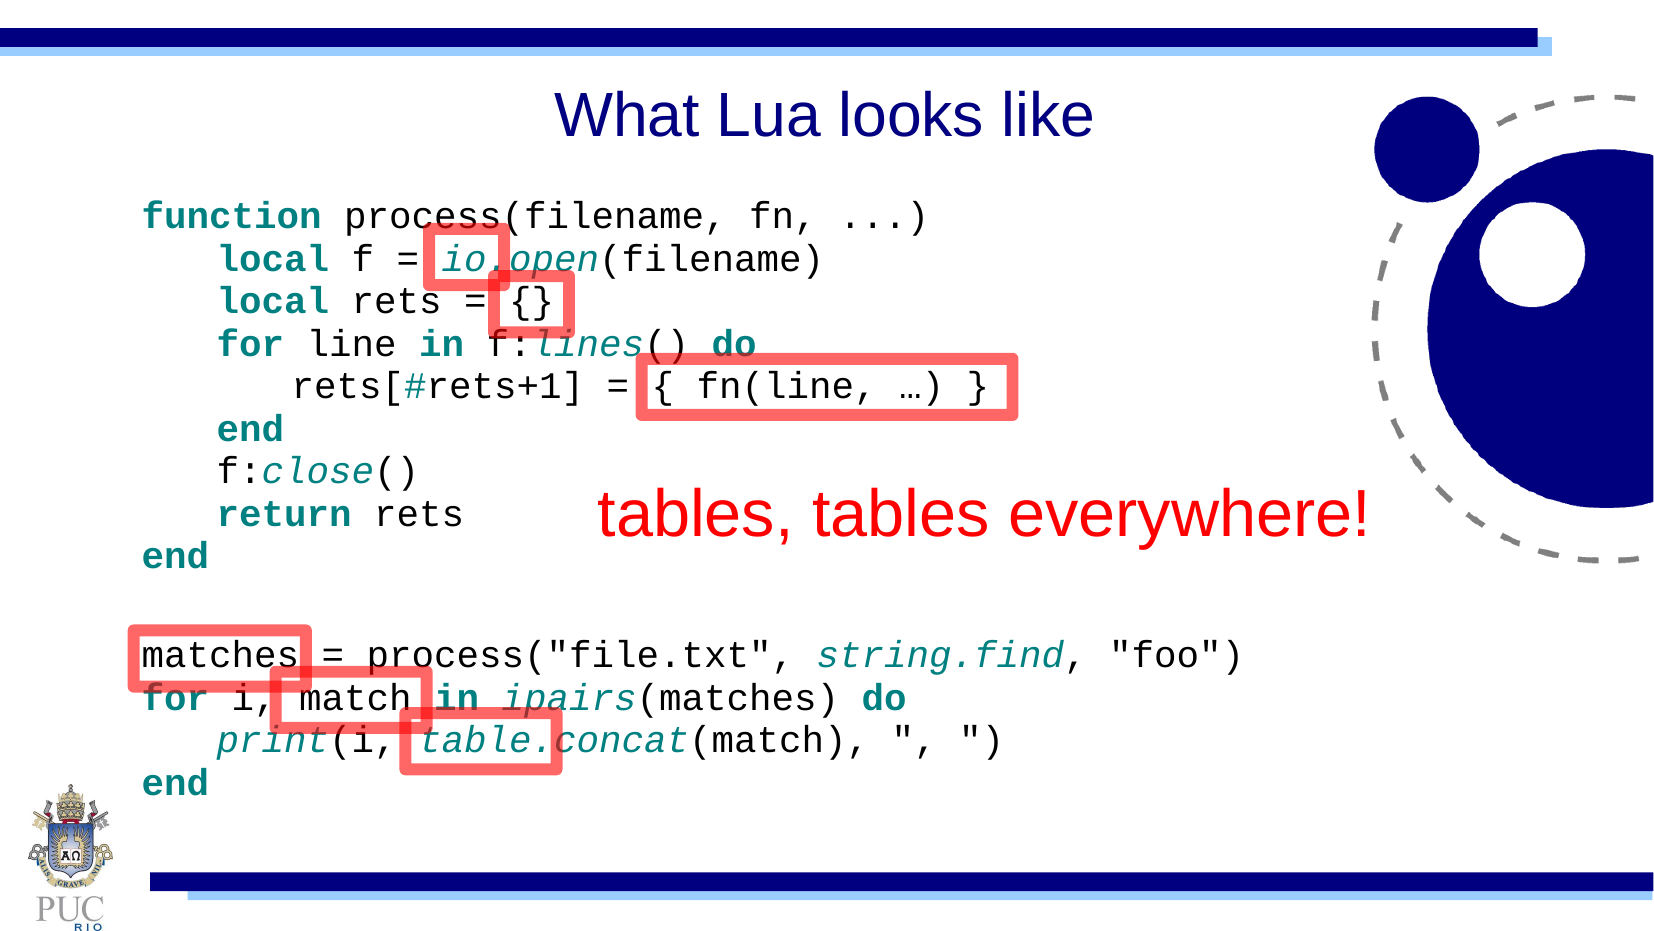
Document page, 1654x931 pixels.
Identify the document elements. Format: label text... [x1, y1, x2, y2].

subtitle function process(filename, fn, ...) local f = io.open(filename) local rets = {} for line in f:lines() do rets[#rets+1] = { fn(line, …) } end f:close() return rets end matches = process("file.txt", string.find, "foo") for i, match in ipairs(matches) do print(i, table.concat(match), ", ") end [141, 637, 299, 680]
picture [1347, 47, 1654, 582]
title What Lua looks like [37, 37, 1613, 193]
subtitle function process(filename, fn, ...) local f = io.open(filename) local rets = {} for line in f:lines() do rets[#rets+1] = { fn(line, …) } end f:close() return rets end matches = process("file.txt", string.find, "foo") for i, match in ipairs(matches) do print(i, table.concat(match), ", ") end [412, 720, 550, 763]
subtitle function process(filename, fn, ...) local f = io.open(filename) local rets = {} for line in f:lines() do rets[#rets+1] = { fn(line, …) } end f:close() return rets end matches = process("file.txt", string.find, "foo") for i, match in ipairs(matches) do print(i, table.concat(match), ", ") end [282, 678, 420, 721]
subtitle function process(filename, fn, ...) local f = io.open(filename) local rets = {} for line in f:lines() do rets[#rets+1] = { fn(line, …) } end f:close() return rets end matches = process("file.txt", string.find, "foo") for i, match in ipairs(matches) do print(i, table.concat(match), ", ") end [141, 197, 1630, 807]
text_box tables, tables everywhere! [582, 468, 1347, 559]
picture [28, 784, 113, 931]
